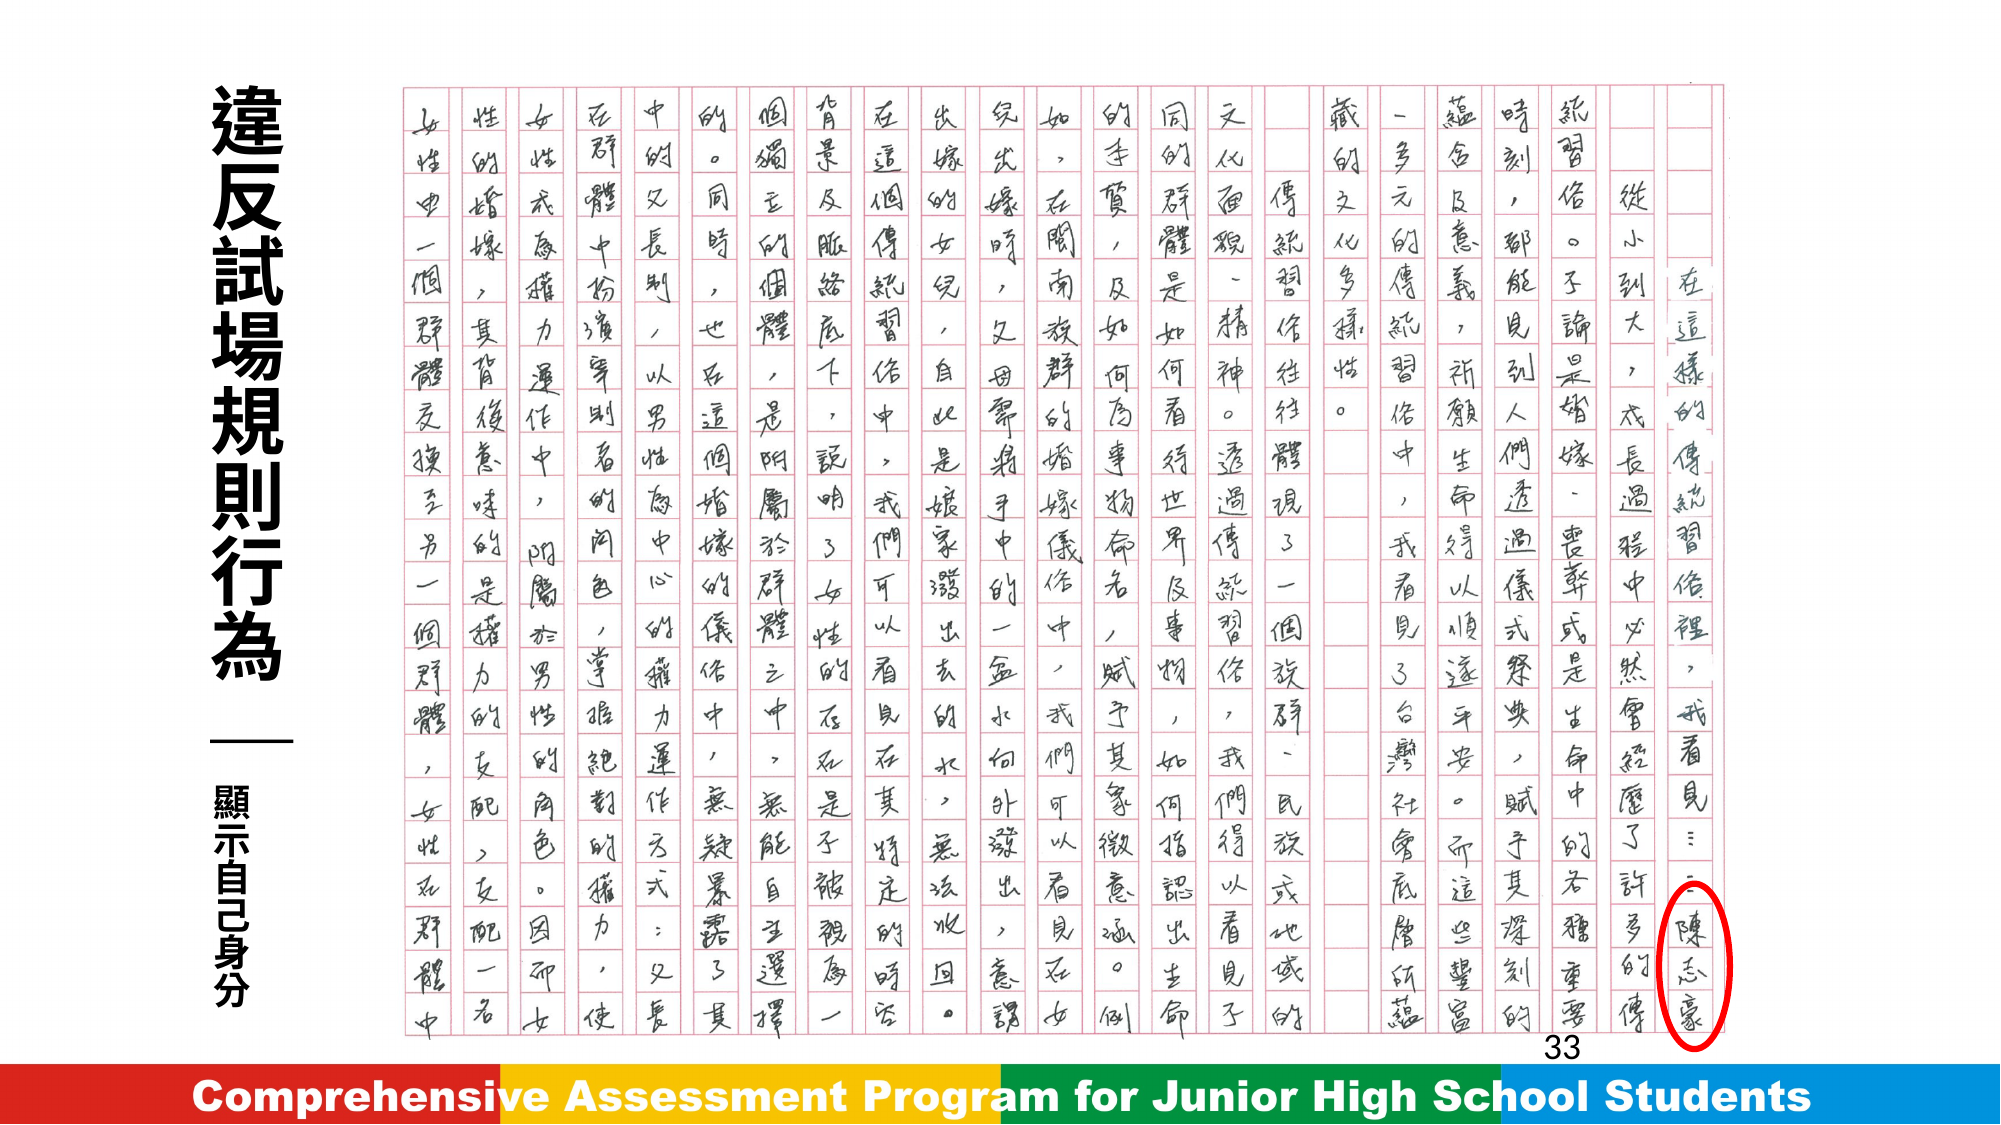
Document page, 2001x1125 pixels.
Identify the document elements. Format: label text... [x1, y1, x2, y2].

text_box 違反試場規則行為 ｜顯示自己身分 [190, 60, 307, 1032]
picture [1663, 887, 1726, 1014]
text_box 33 [1528, 1014, 1995, 1075]
picture [397, 82, 1730, 1040]
